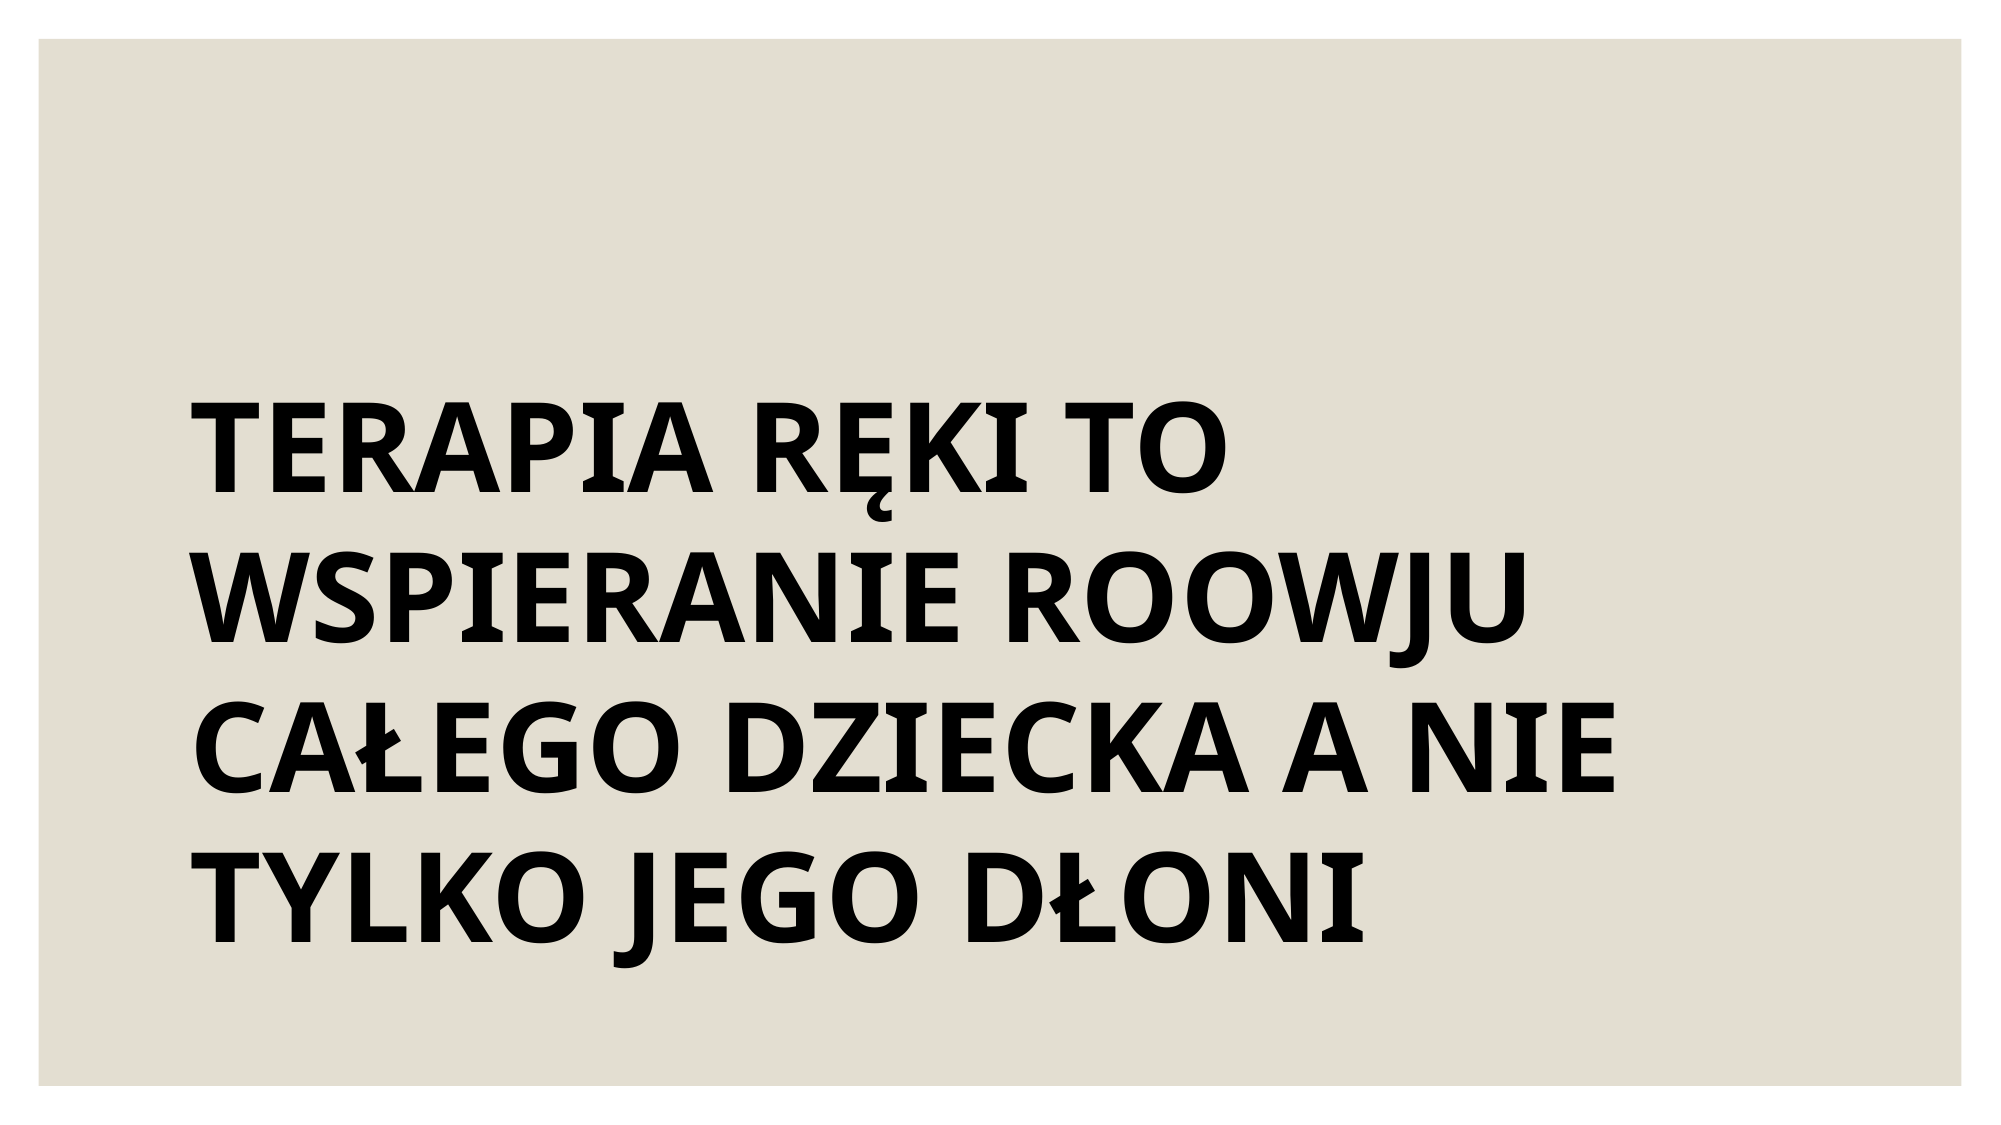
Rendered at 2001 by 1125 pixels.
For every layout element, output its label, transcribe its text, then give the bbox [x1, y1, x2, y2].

list TERAPIA RĘKI TO WSPIERANIE ROOWJU CAŁEGO DZIECKA A NIE TYLKO JEGO DŁONI [174, 105, 1825, 990]
